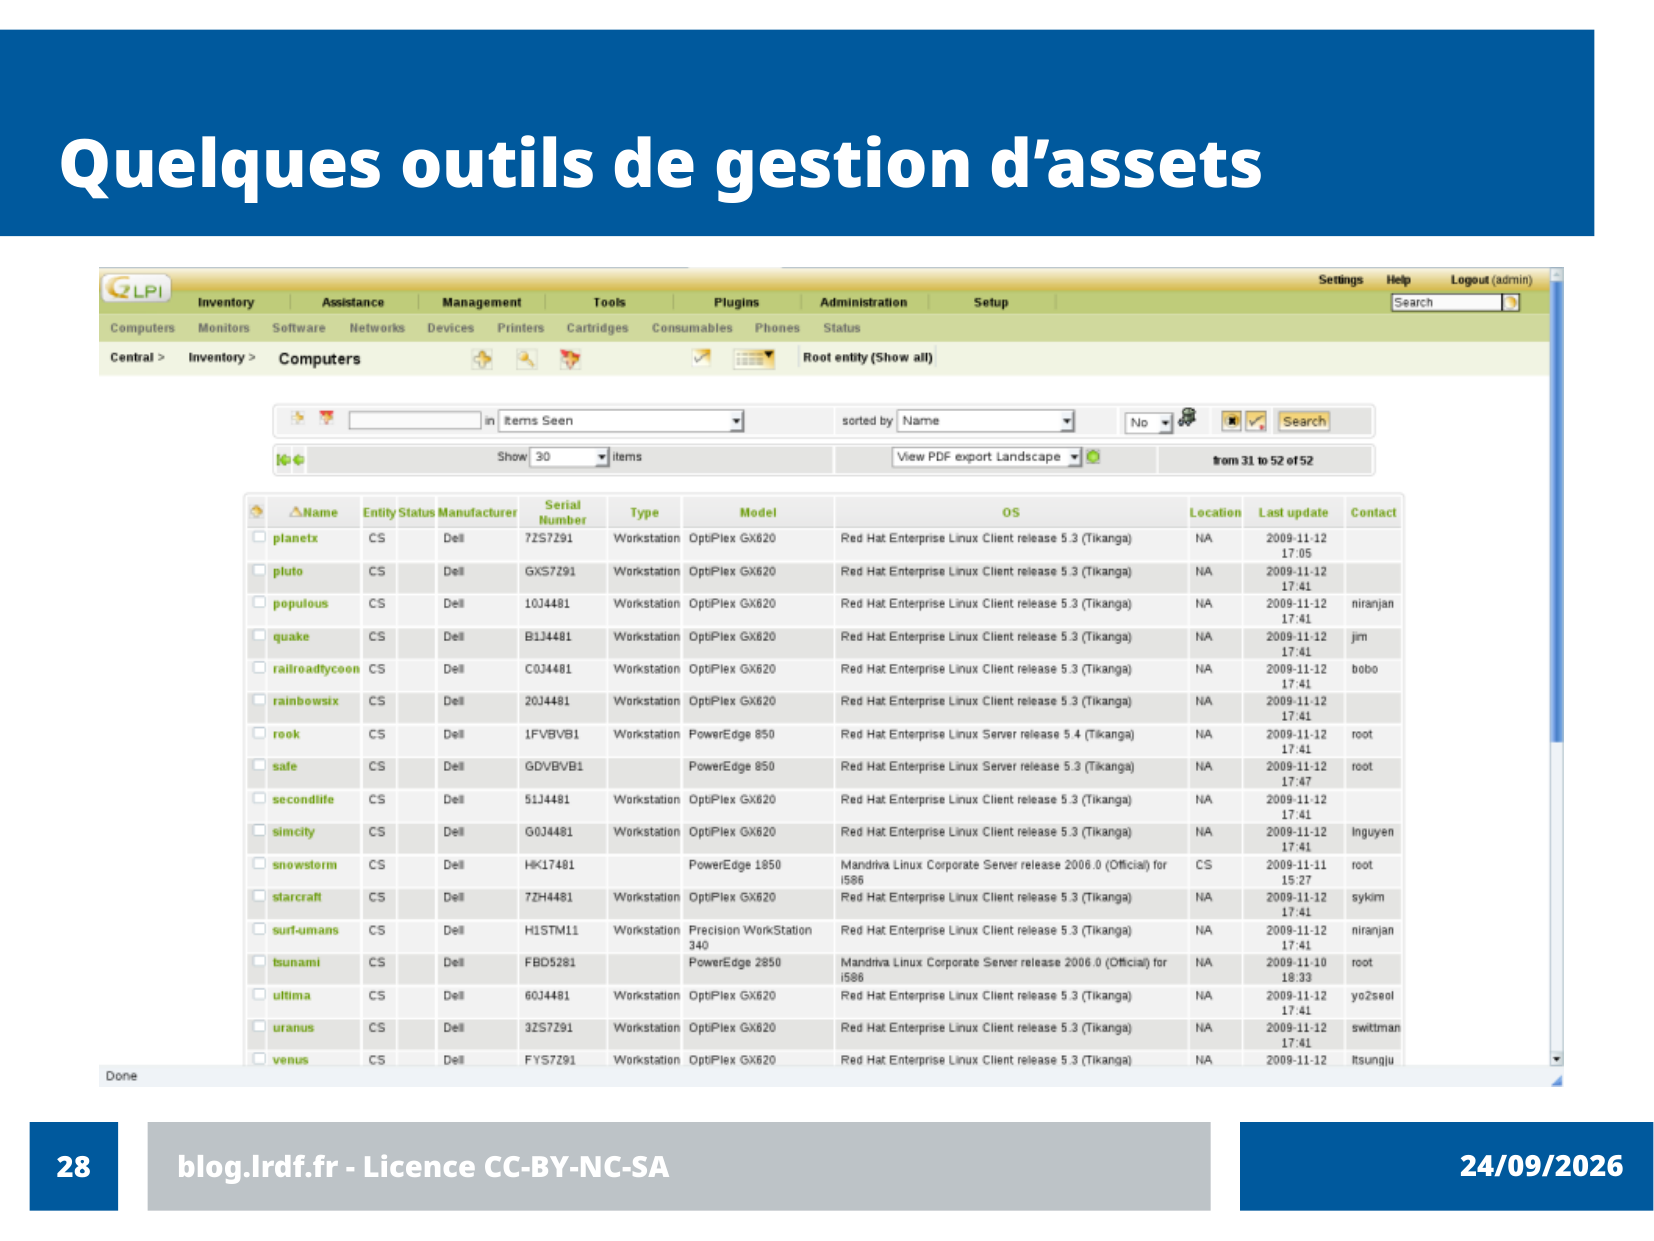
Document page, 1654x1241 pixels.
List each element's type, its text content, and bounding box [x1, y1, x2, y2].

picture [99, 267, 1564, 1087]
title Quelques outils de gestion d’assets [59, 59, 1595, 207]
